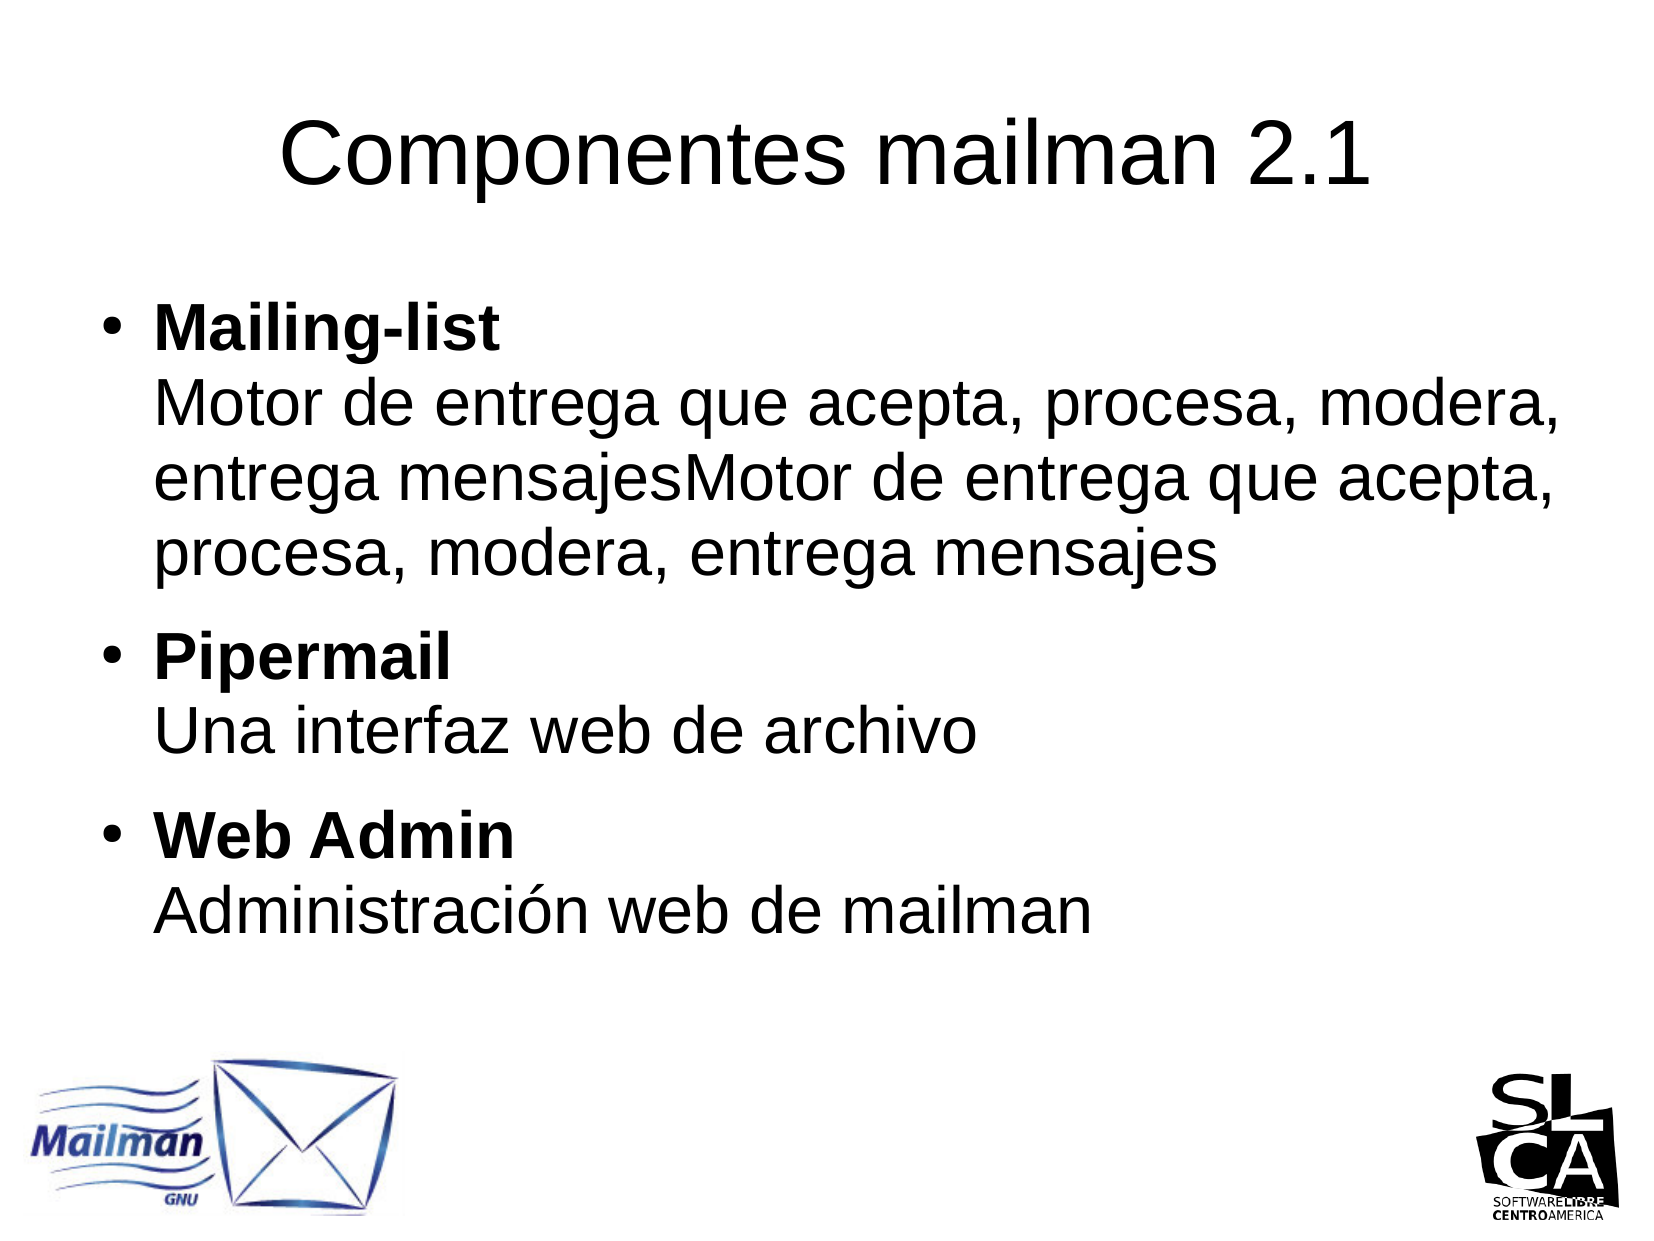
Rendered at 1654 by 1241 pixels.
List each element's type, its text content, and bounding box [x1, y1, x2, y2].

title Componentes mailman 2.1 [82, 49, 1571, 257]
picture [23, 1051, 405, 1216]
list Mailing-list Motor de entrega que acepta, procesa, modera, entrega mensajesMotor de entrega que acepta, procesa, modera, entrega mensajes Pipermail Una interfaz web de archivo Web Admin Administración web de mailman [82, 290, 1571, 1010]
picture [1476, 1062, 1619, 1220]
